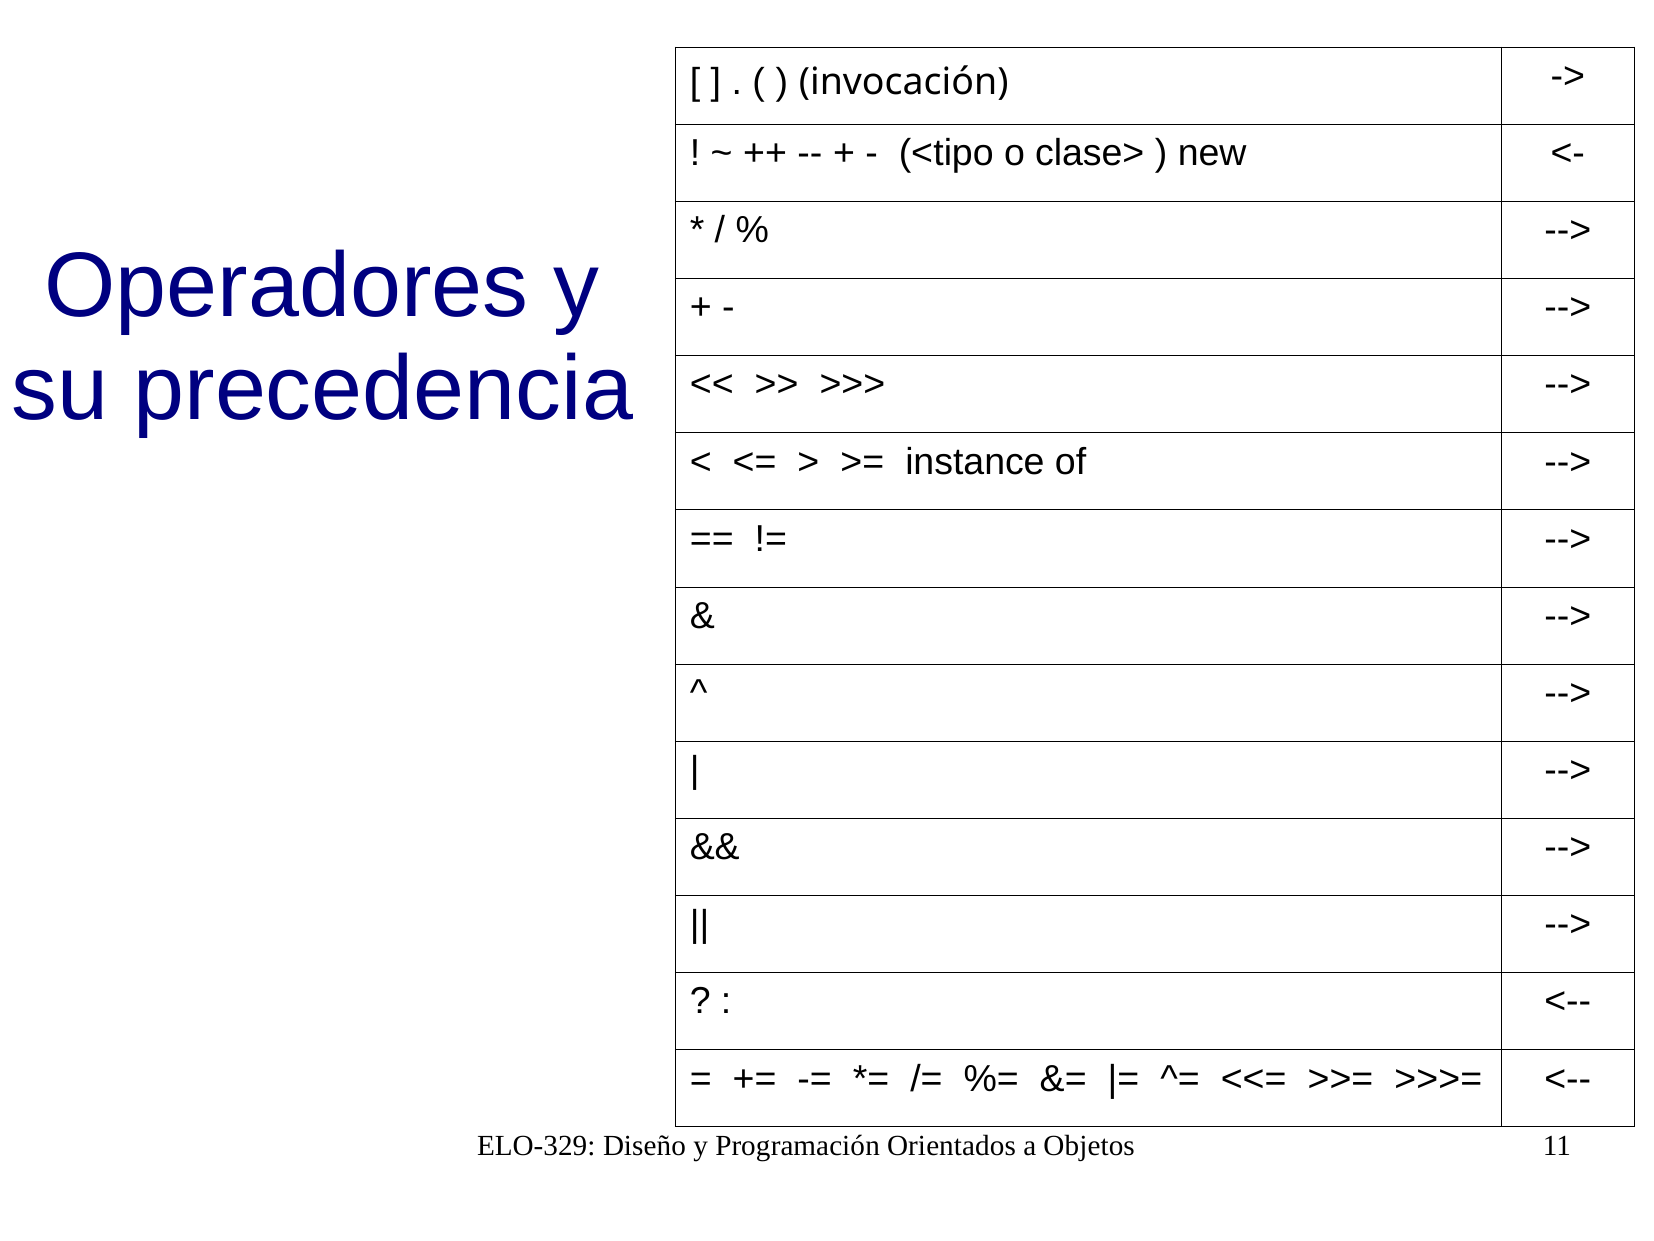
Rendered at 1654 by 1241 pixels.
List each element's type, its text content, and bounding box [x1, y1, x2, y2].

table_cell --> [1502, 588, 1634, 664]
table_header [ ] . ( ) (invocación) [676, 48, 1501, 124]
table_cell --> [1502, 510, 1634, 587]
table_cell << >> >>> [676, 356, 1501, 432]
table_cell <- [1502, 125, 1634, 201]
table_cell = += -= *= /= %= &= |= ^= <<= >>= >>>= [676, 1050, 1501, 1126]
table_cell | [676, 742, 1501, 818]
table_cell --> [1502, 202, 1634, 278]
table_cell + - [676, 279, 1501, 355]
table_cell --> [1502, 665, 1634, 741]
table_cell & [676, 588, 1501, 664]
table_cell <-- [1502, 973, 1634, 1049]
table_cell --> [1502, 896, 1634, 972]
table_cell || [676, 896, 1501, 972]
table_cell <-- [1502, 1050, 1634, 1126]
table_cell * / % [676, 202, 1501, 278]
table_cell --> [1502, 279, 1634, 355]
table_cell && [676, 819, 1501, 895]
table_cell --> [1502, 742, 1634, 818]
table_cell < <= > >= instance of [676, 433, 1501, 509]
table_cell ^ [676, 665, 1501, 741]
table_cell --> [1502, 356, 1634, 432]
title Operadores y su precedencia [7, 222, 638, 451]
table_cell ! ~ ++ -- + - (<tipo o clase> ) new [676, 125, 1501, 201]
table_cell ? : [676, 973, 1501, 1049]
table_header -> [1502, 48, 1634, 124]
table_cell == != [676, 510, 1501, 587]
table_cell --> [1502, 433, 1634, 509]
table_cell --> [1502, 819, 1634, 895]
